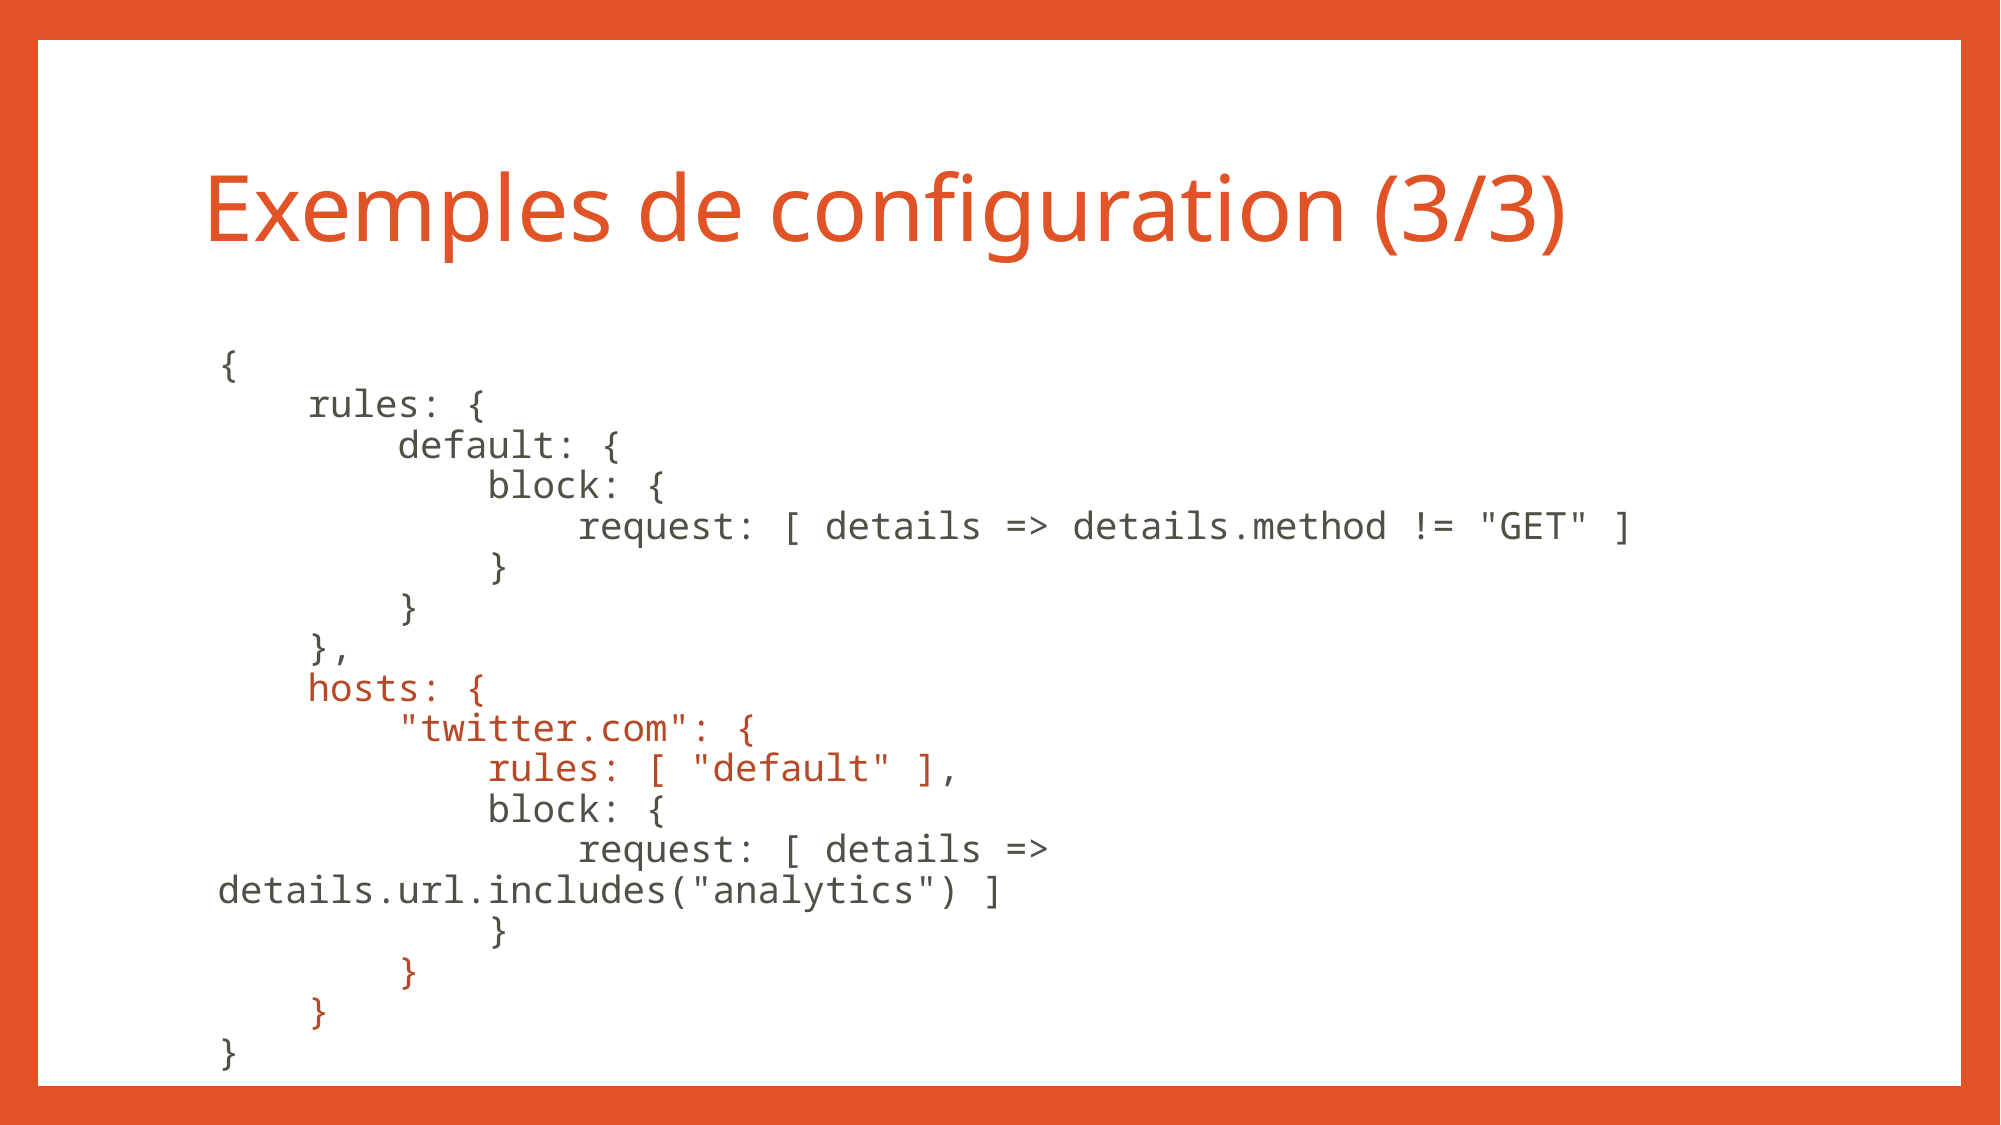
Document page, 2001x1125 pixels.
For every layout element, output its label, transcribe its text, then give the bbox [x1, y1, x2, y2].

title Exemples de configuration (3/3) [187, 99, 1808, 323]
list { rules: { default: { block: { request: [ details => details.method != "GET" ] } } }, hosts: { "twitter.com": { rules: [ "default" ], block: { request: [ details => details.url.includes("analytics") ] } } } } [187, 337, 1808, 1086]
